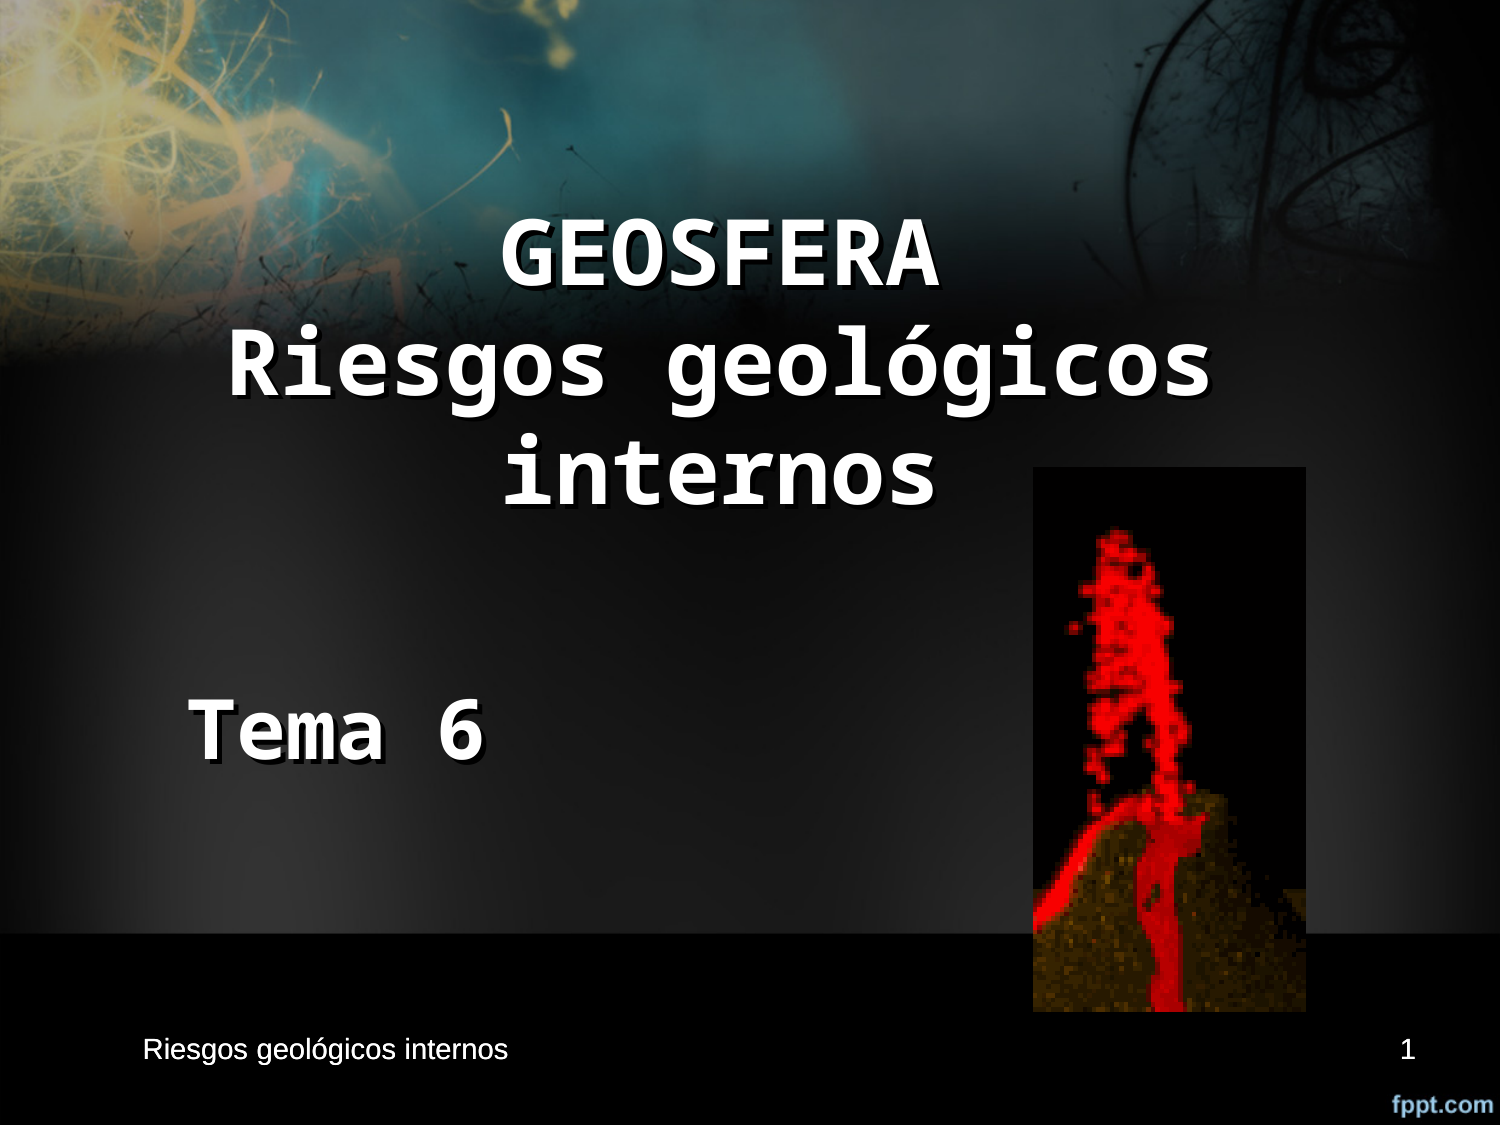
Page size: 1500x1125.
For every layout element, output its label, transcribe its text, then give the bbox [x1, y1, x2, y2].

picture [0, 0, 1500, 1125]
title GEOSFERA Riesgos geológicos internos [88, 185, 1353, 531]
text_box Tema 6 [172, 669, 502, 785]
text_box <número> [1080, 1023, 1431, 1102]
text_box Riesgos geológicos internos [88, 1023, 564, 1102]
